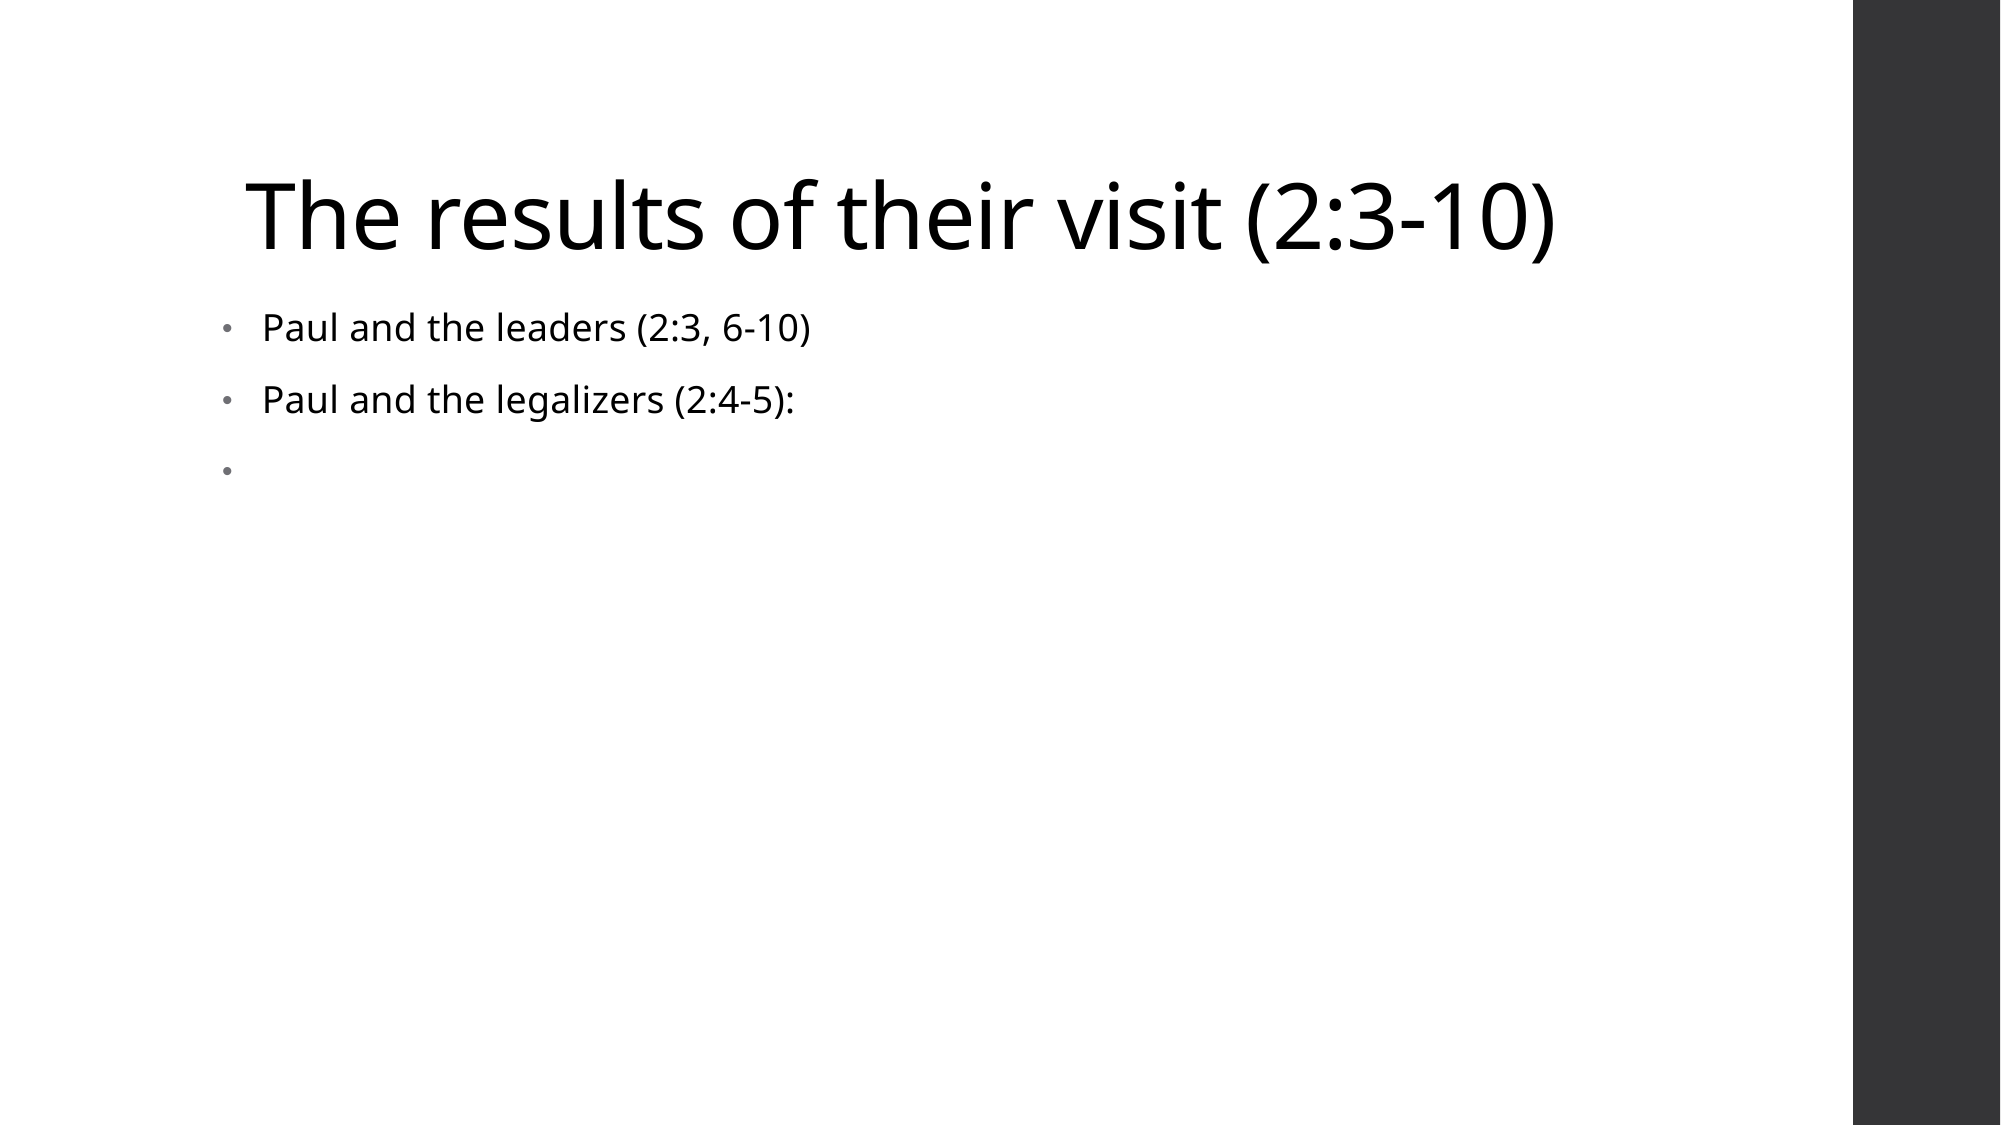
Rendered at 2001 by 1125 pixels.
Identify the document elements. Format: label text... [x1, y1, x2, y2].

title The results of their visit (2:3-10) [206, 60, 1797, 278]
list Paul and the leaders (2:3, 6-10) Paul and the legalizers (2:4-5): [206, 299, 1617, 1014]
